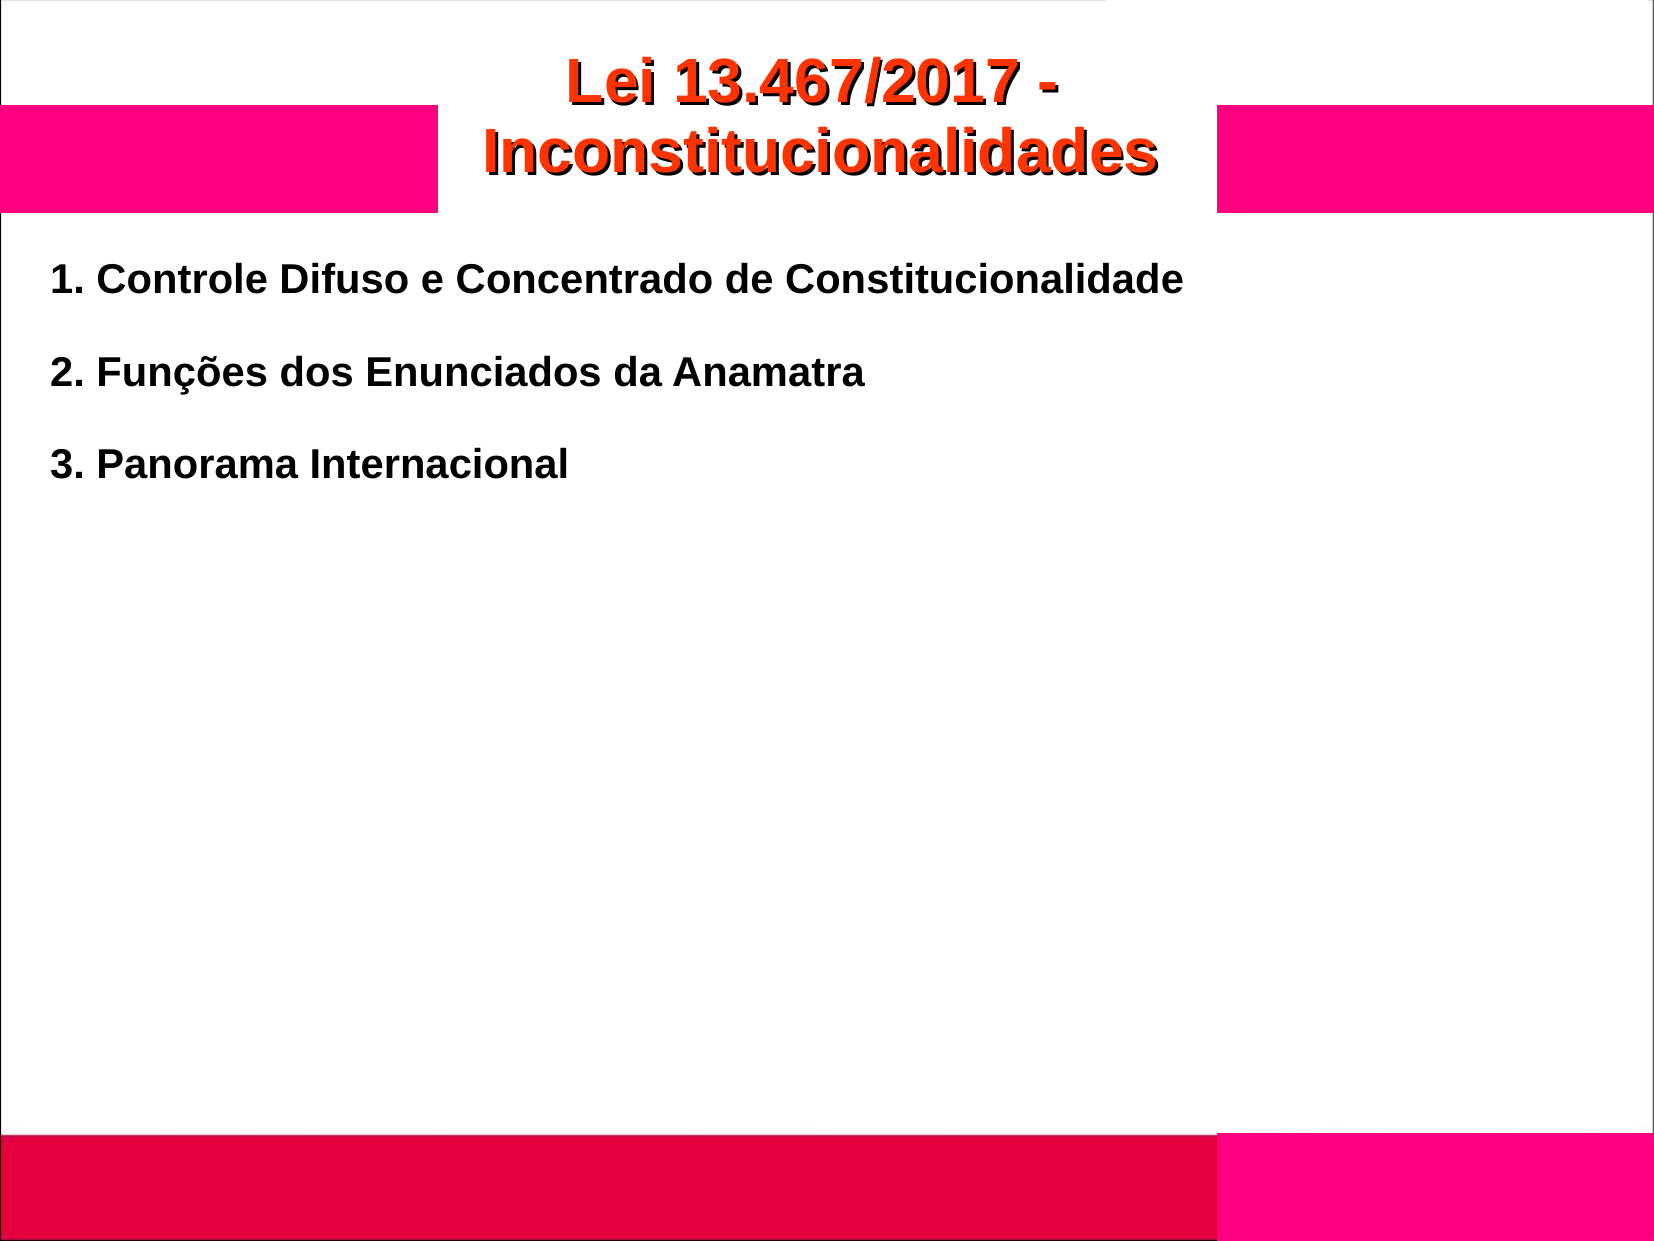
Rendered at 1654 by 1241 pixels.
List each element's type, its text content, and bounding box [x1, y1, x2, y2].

text_box 1. Controle Difuso e Concentrado de Constitucionalidade 2. Funções dos Enunciados da Anamatra 3. Panorama Internacional [35, 248, 1571, 548]
picture [0, 0, 1654, 1241]
text_box Lei 13.467/2017 - Inconstitucionalidades [425, 38, 1217, 197]
